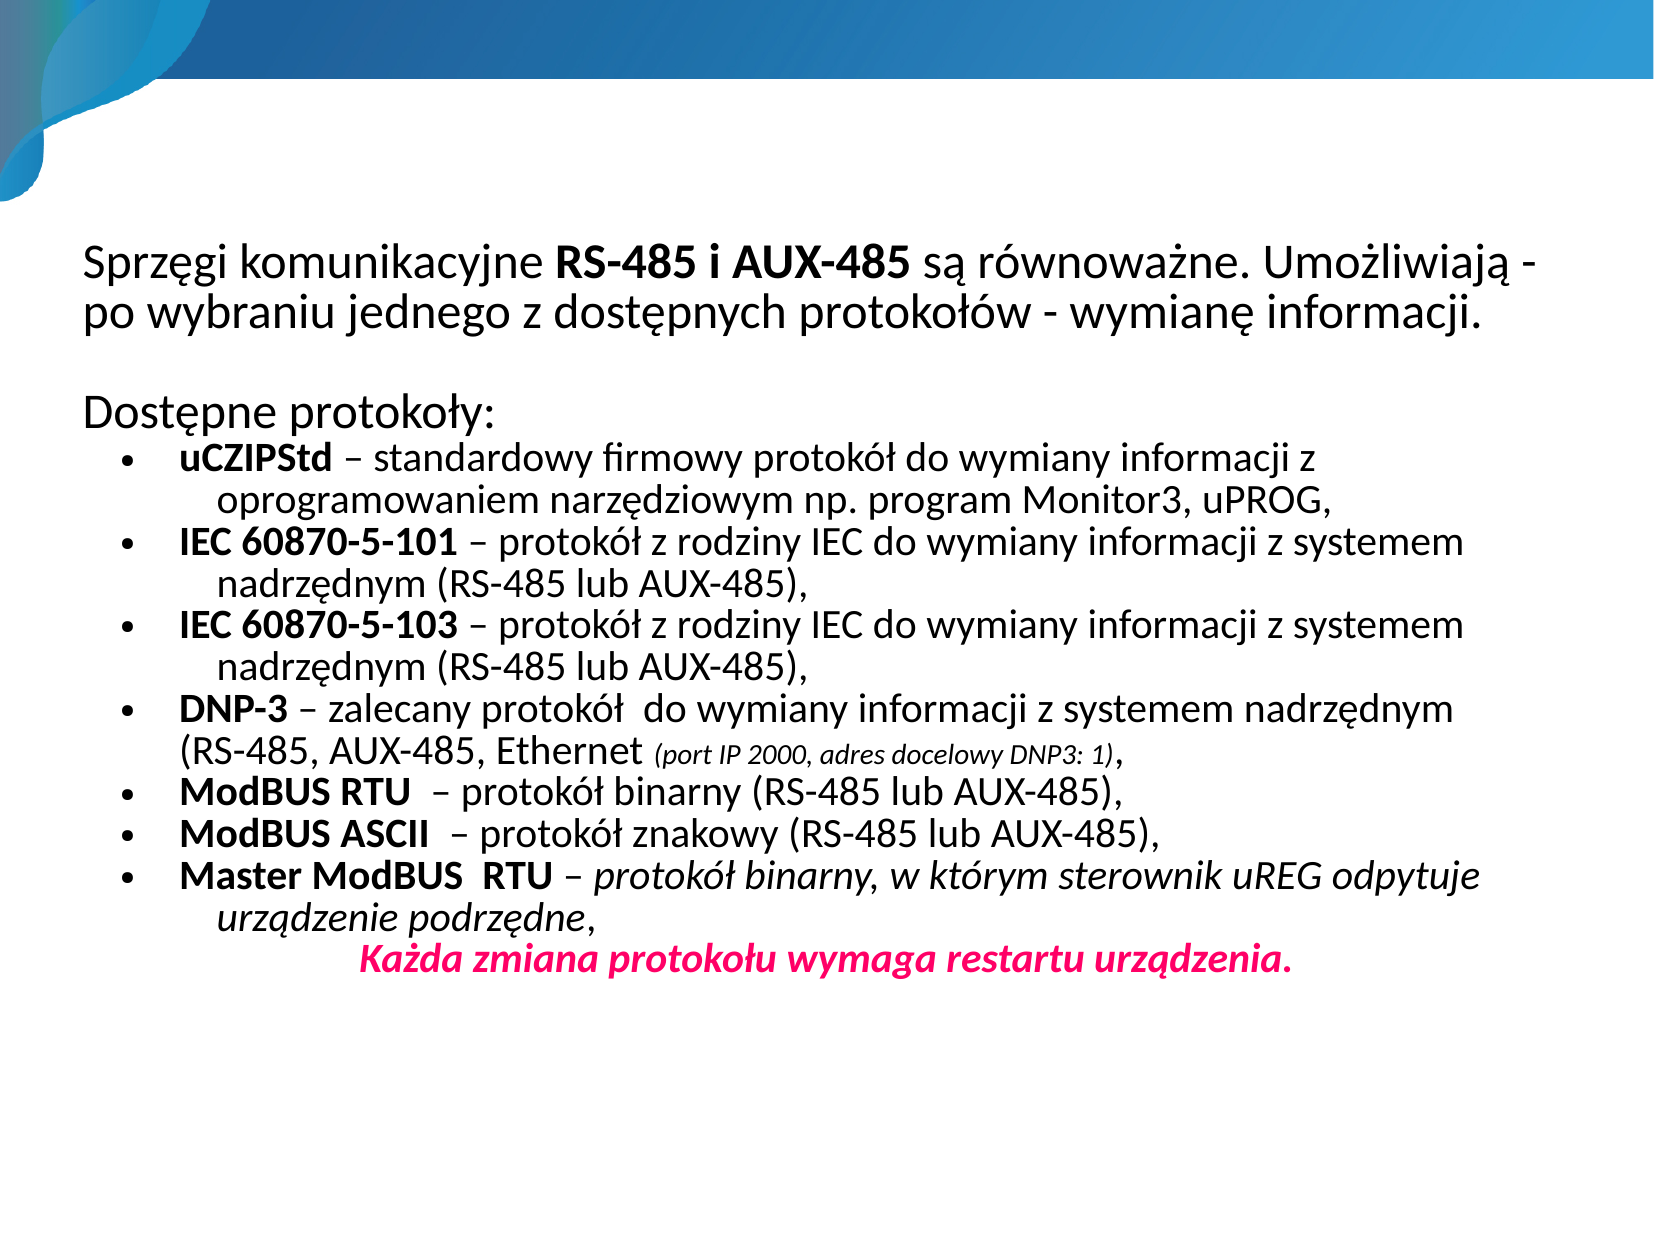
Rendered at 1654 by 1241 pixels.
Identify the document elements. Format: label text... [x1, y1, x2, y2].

picture [0, 0, 1654, 1241]
subtitle Sprzęgi komunikacyjne RS-485 i AUX-485 są równoważne. Umożliwiają - po wybraniu jednego z dostępnych protokołów - wymianę informacji. Dostępne protokoły: uCZIPStd – standardowy firmowy protokół do wymiany informacji z oprogramowaniem narzędziowym np. program Monitor3, uPROG, IEC 60870-5-101 – protokół z rodziny IEC do wymiany informacji z systemem nadrzędnym (RS-485 lub AUX-485), IEC 60870-5-103 – protokół z rodziny IEC do wymiany informacji z systemem nadrzędnym (RS-485 lub AUX-485), DNP-3 – zalecany protokół do wymiany informacji z systemem nadrzędnym (RS-485, AUX-485, Ethernet (port IP 2000, adres docelowy DNP3: 1), ModBUS RTU – protokół binarny (RS-485 lub AUX-485), ModBUS ASCII – protokół znakowy (RS-485 lub AUX-485), Master ModBUS RTU – protokół binarny, w którym sterownik uREG odpytuje urządzenie podrzędne, Każda zmiana protokołu wymaga restartu urządzenia. [82, 131, 1571, 1092]
